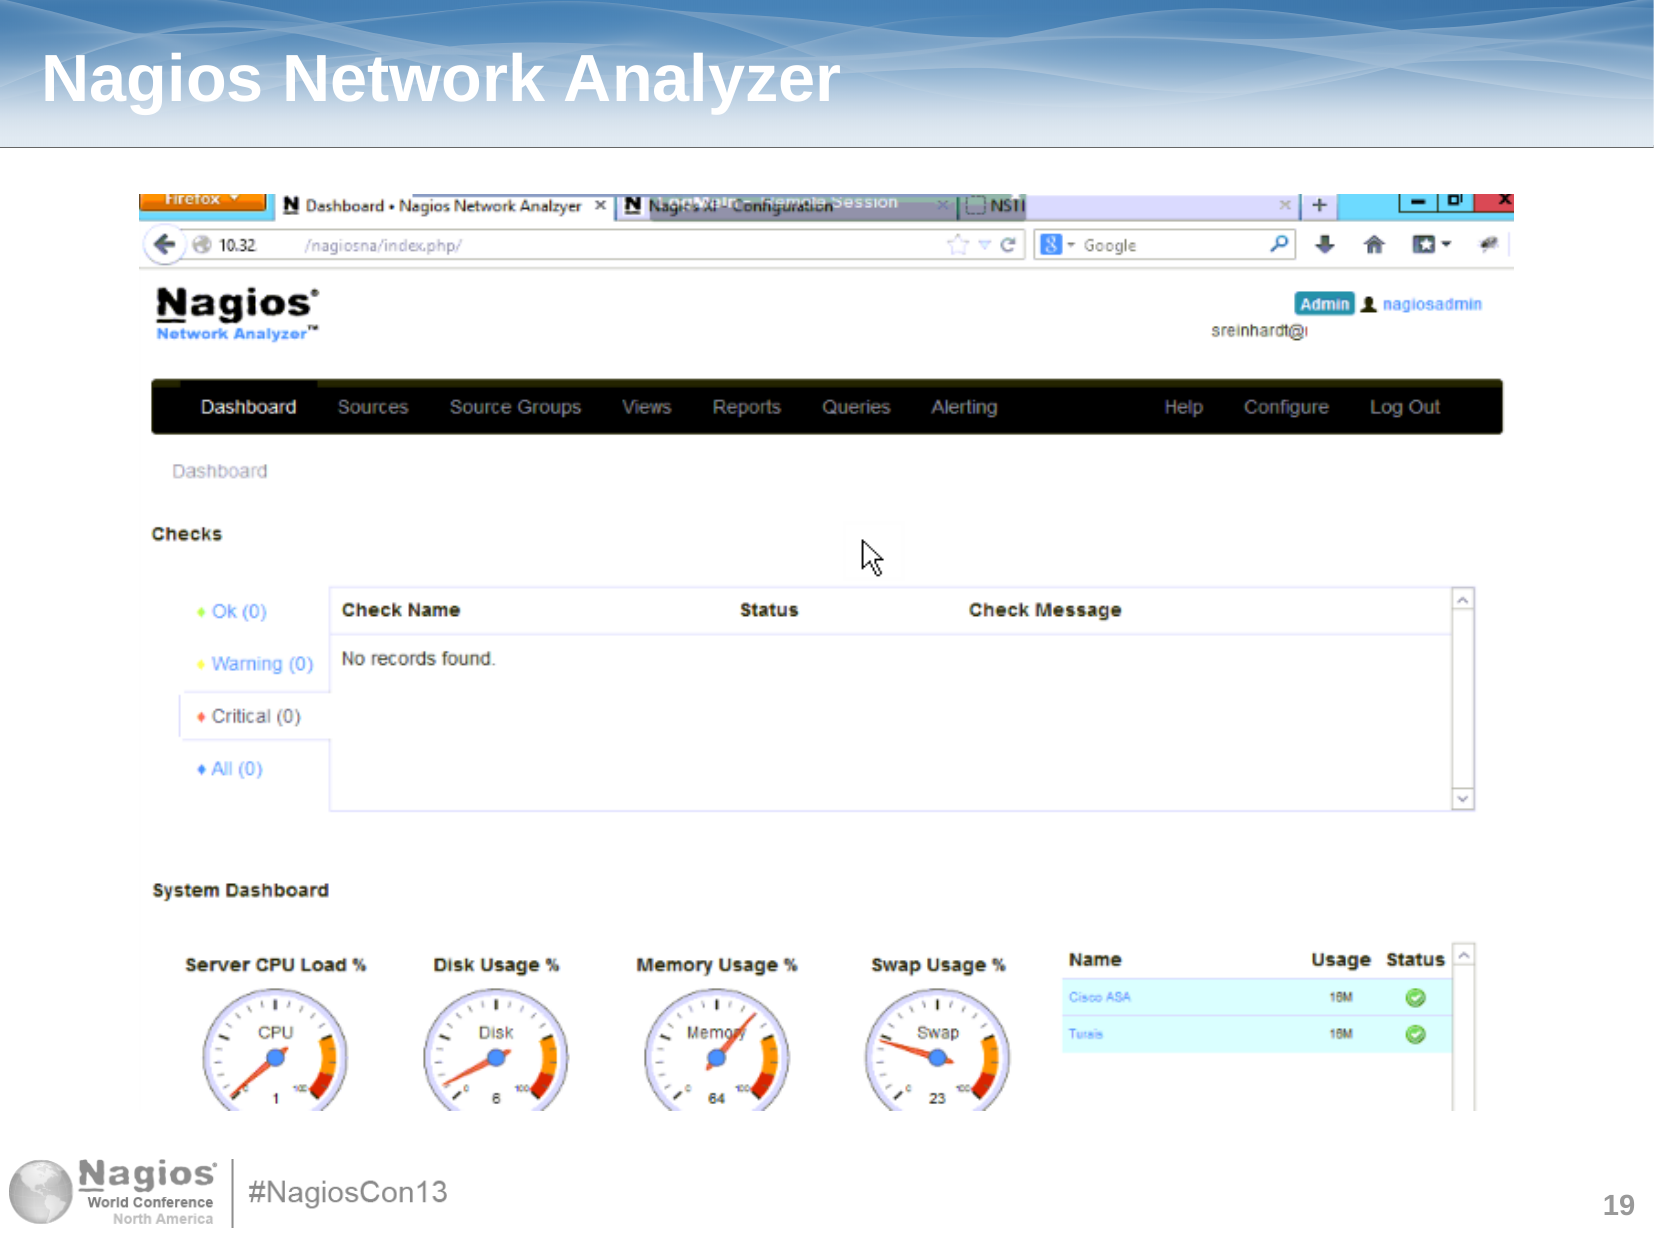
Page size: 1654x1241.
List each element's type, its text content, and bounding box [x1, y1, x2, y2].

picture [0, 0, 1654, 147]
picture [9, 1159, 453, 1228]
title Nagios Network Analyzer [41, 29, 1248, 127]
picture [139, 194, 1514, 1111]
